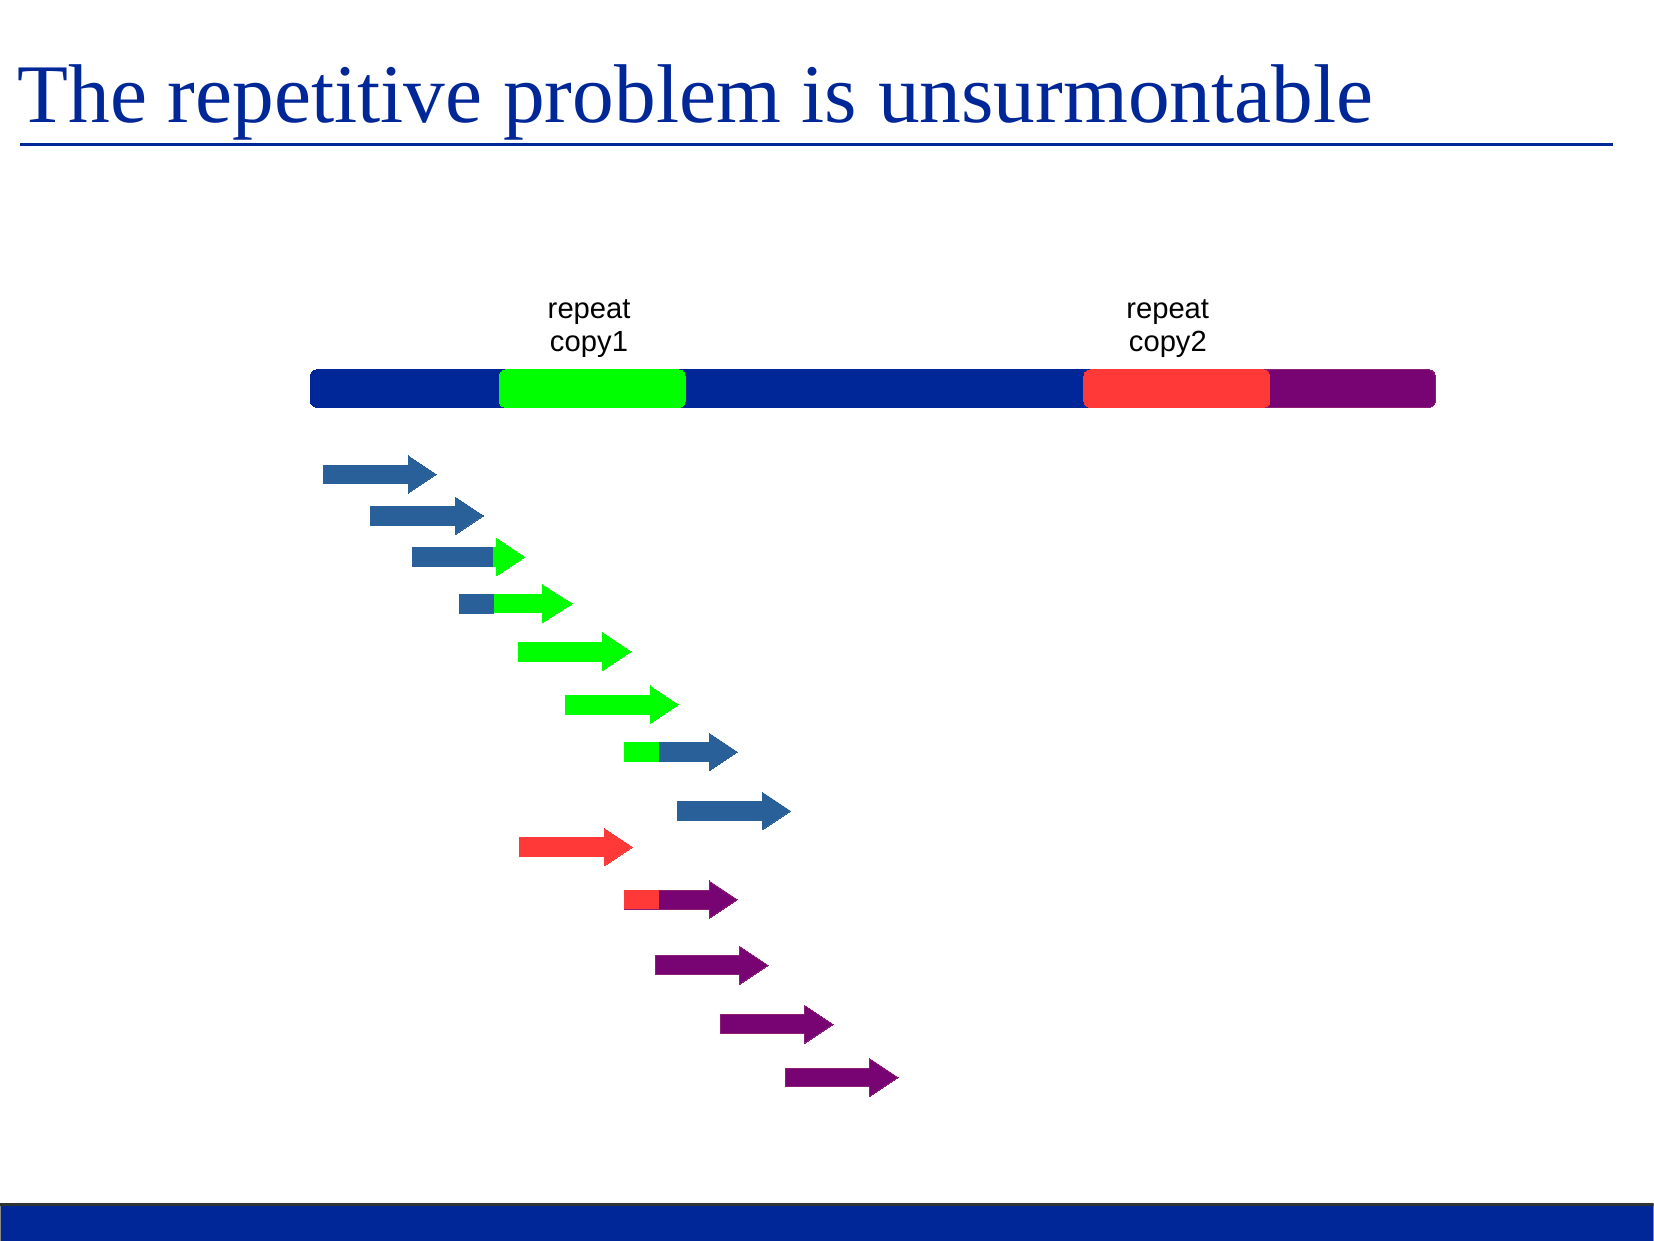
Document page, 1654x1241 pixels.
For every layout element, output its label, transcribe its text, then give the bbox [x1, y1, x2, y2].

text_box [720, 1005, 834, 1044]
text_box [624, 733, 738, 771]
text_box [518, 632, 632, 671]
text_box [785, 1058, 899, 1097]
text_box [370, 497, 484, 535]
text_box [655, 946, 769, 985]
text_box [459, 584, 573, 623]
text_box [624, 880, 738, 919]
text_box repeat copy2 [1111, 284, 1225, 365]
text_box [323, 455, 437, 494]
text_box repeat copy1 [532, 284, 646, 365]
text_box [519, 828, 633, 866]
title The repetitive problem is unsurmontable [17, 0, 1589, 198]
text_box [565, 685, 679, 724]
text_box [310, 369, 1436, 408]
text_box [677, 792, 791, 830]
text_box [412, 538, 525, 576]
